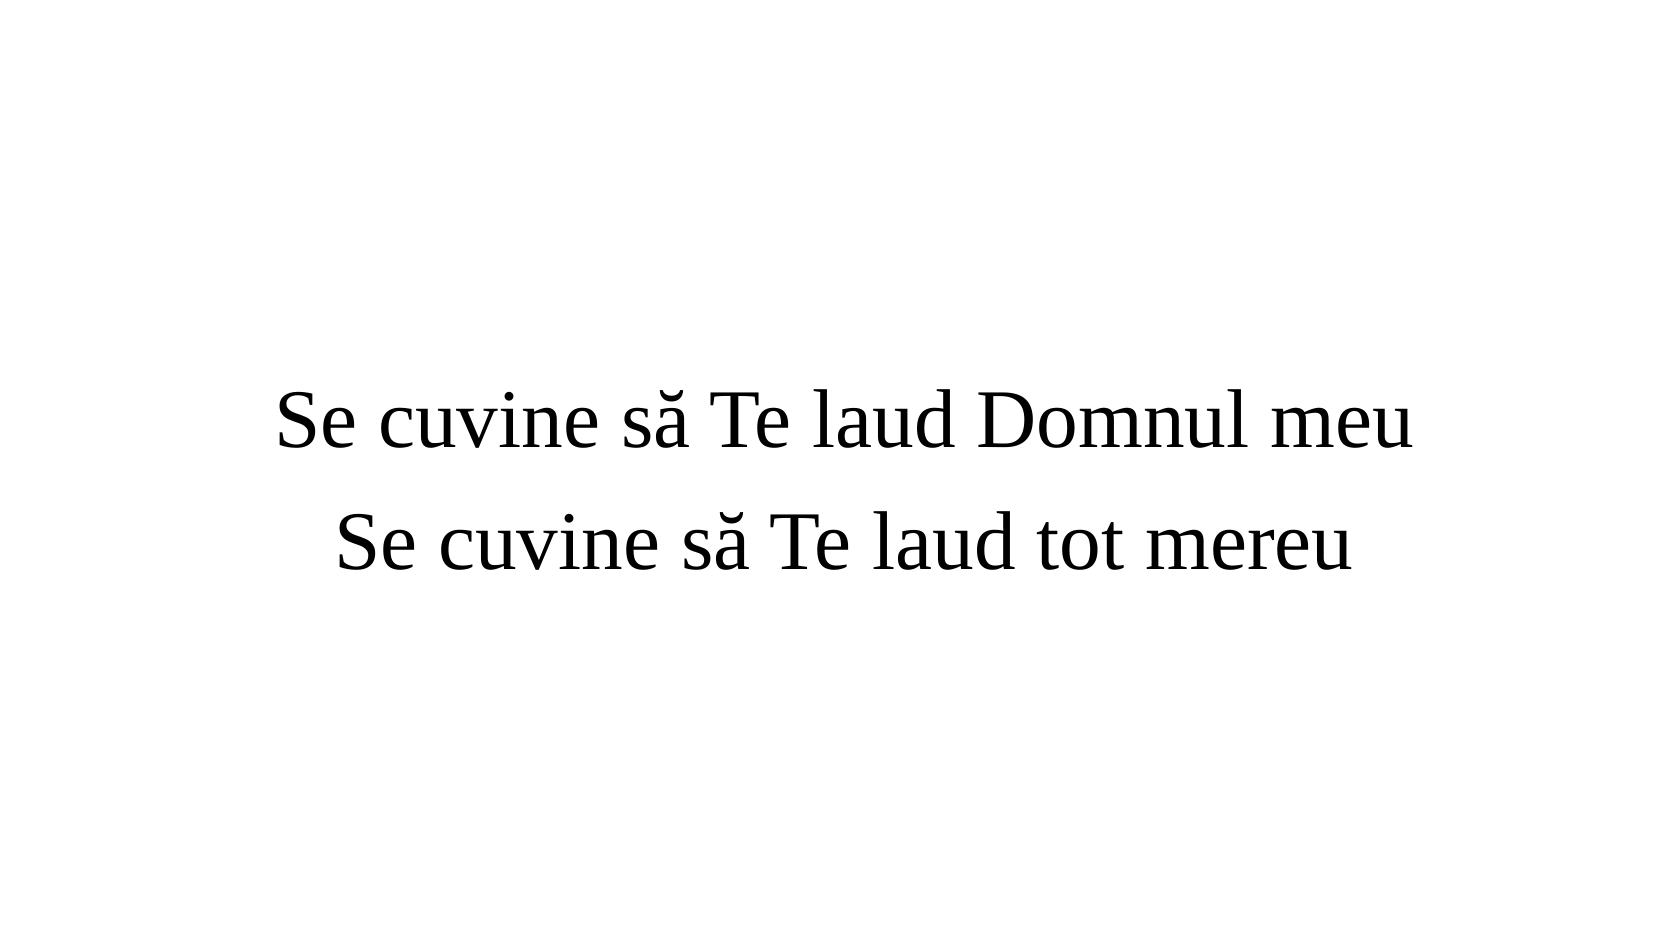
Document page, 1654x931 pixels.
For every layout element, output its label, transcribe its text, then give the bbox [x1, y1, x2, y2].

subtitle Se cuvine să Te laud Domnul meu Se cuvine să Te laud tot mereu [153, 362, 1536, 588]
